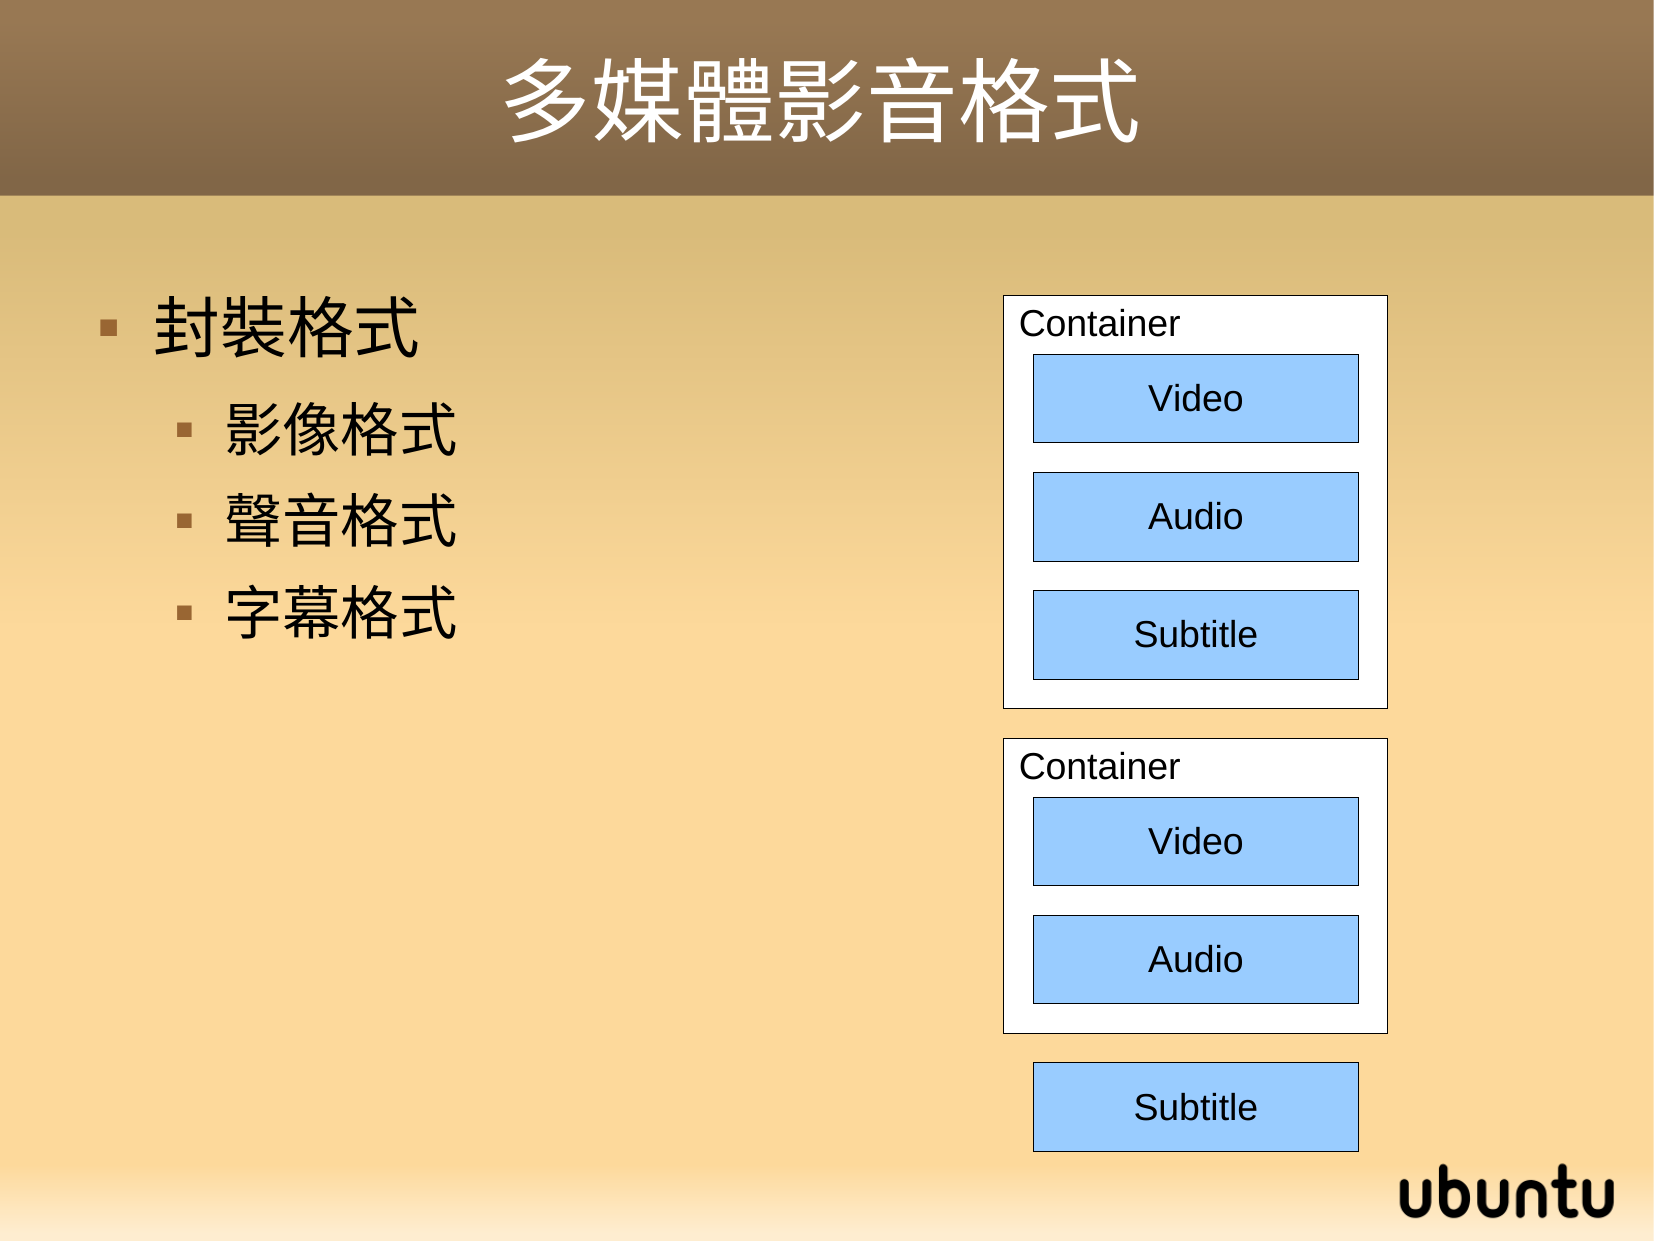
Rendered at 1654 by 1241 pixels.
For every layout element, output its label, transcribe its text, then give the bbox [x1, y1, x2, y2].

text_box Audio [1033, 472, 1359, 562]
text_box Container [1003, 295, 1388, 709]
title 多媒體影音格式 [76, 0, 1565, 208]
text_box Audio [1033, 915, 1359, 1004]
text_box Subtitle [1033, 590, 1359, 680]
text_box Video [1033, 354, 1359, 443]
list 封裝格式 影像格式 聲音格式 字幕格式 [82, 290, 809, 1109]
text_box Container [1003, 738, 1388, 1034]
text_box Video [1033, 797, 1359, 886]
text_box Subtitle [1033, 1062, 1359, 1152]
picture [0, 0, 1654, 1241]
